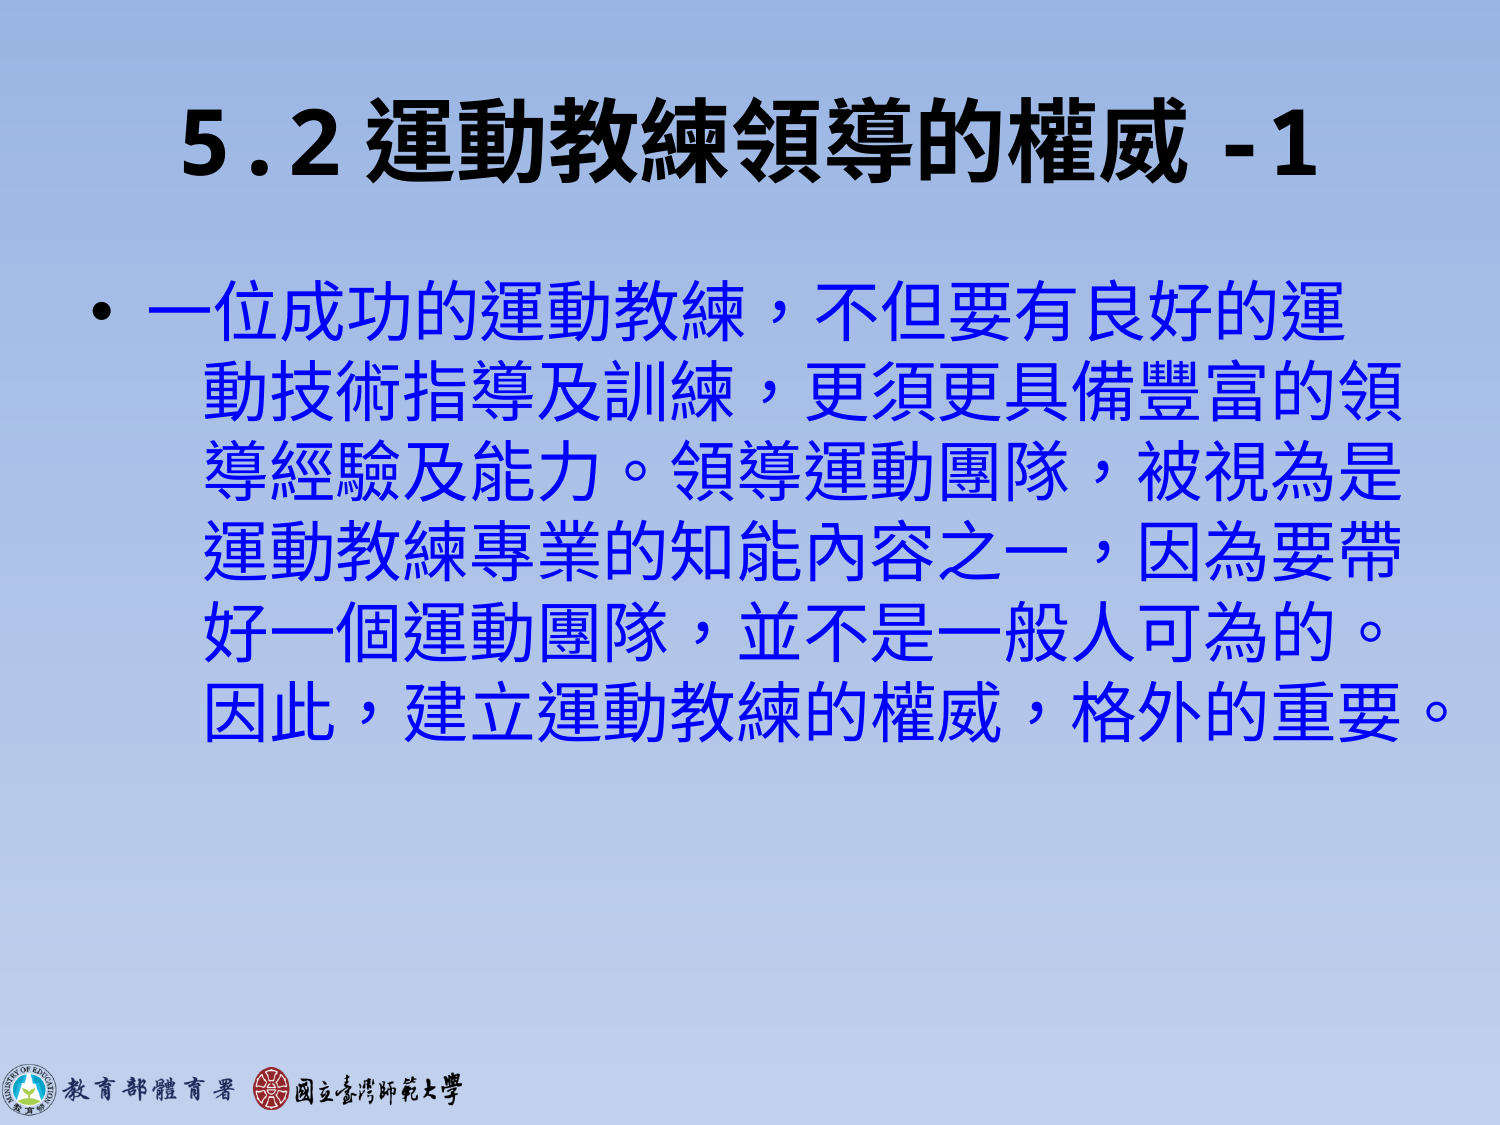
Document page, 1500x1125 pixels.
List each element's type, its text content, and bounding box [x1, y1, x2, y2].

title 5.2運動教練領導的權威-1 [75, 45, 1426, 233]
list 一位成功的運動教練，不但要有良好的運動技術指導及訓練，更須更具備豐富的領導經驗及能力。領導運動團隊，被視為是運動教練專業的知能內容之一，因為要帶好一個運動團隊，並不是一般人可為的。因此，建立運動教練的權威，格外的重要。 [75, 262, 1426, 1005]
